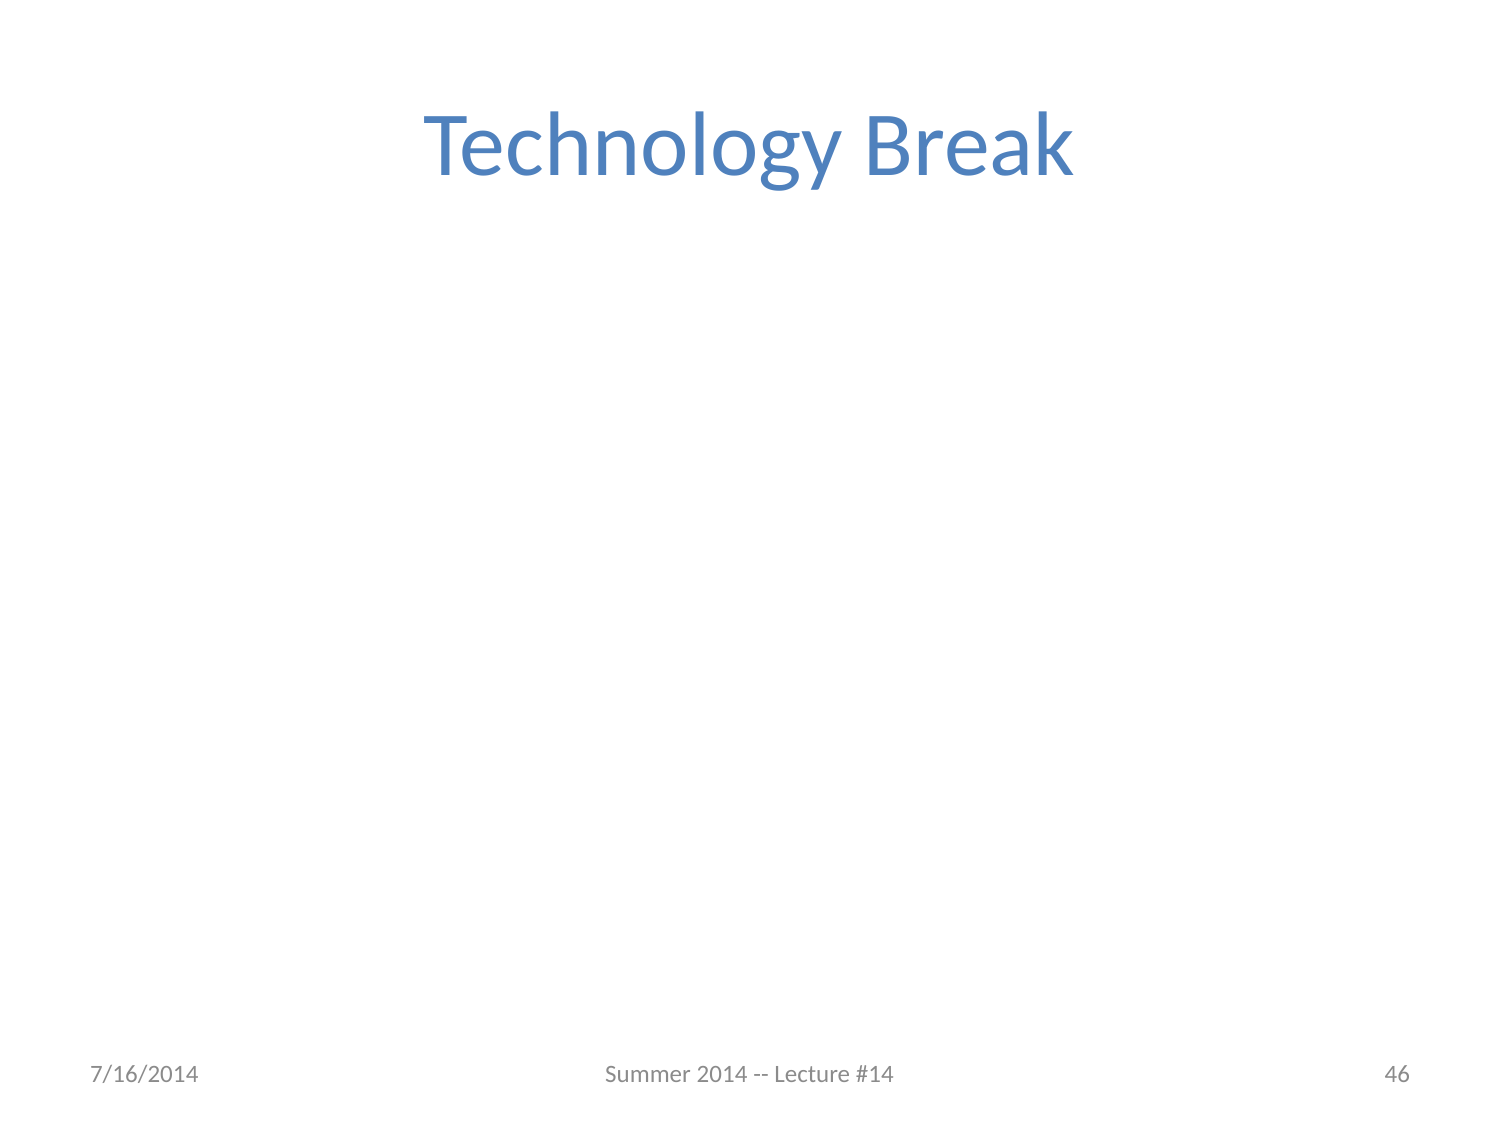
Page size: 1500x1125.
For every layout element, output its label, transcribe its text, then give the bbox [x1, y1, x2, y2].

slide_number 7/16/2014 [75, 1042, 425, 1103]
title Technology Break [75, 45, 1425, 233]
footer Summer 2014 -- Lecture #14 [512, 1042, 988, 1103]
slide_number <number> [1074, 1042, 1425, 1103]
